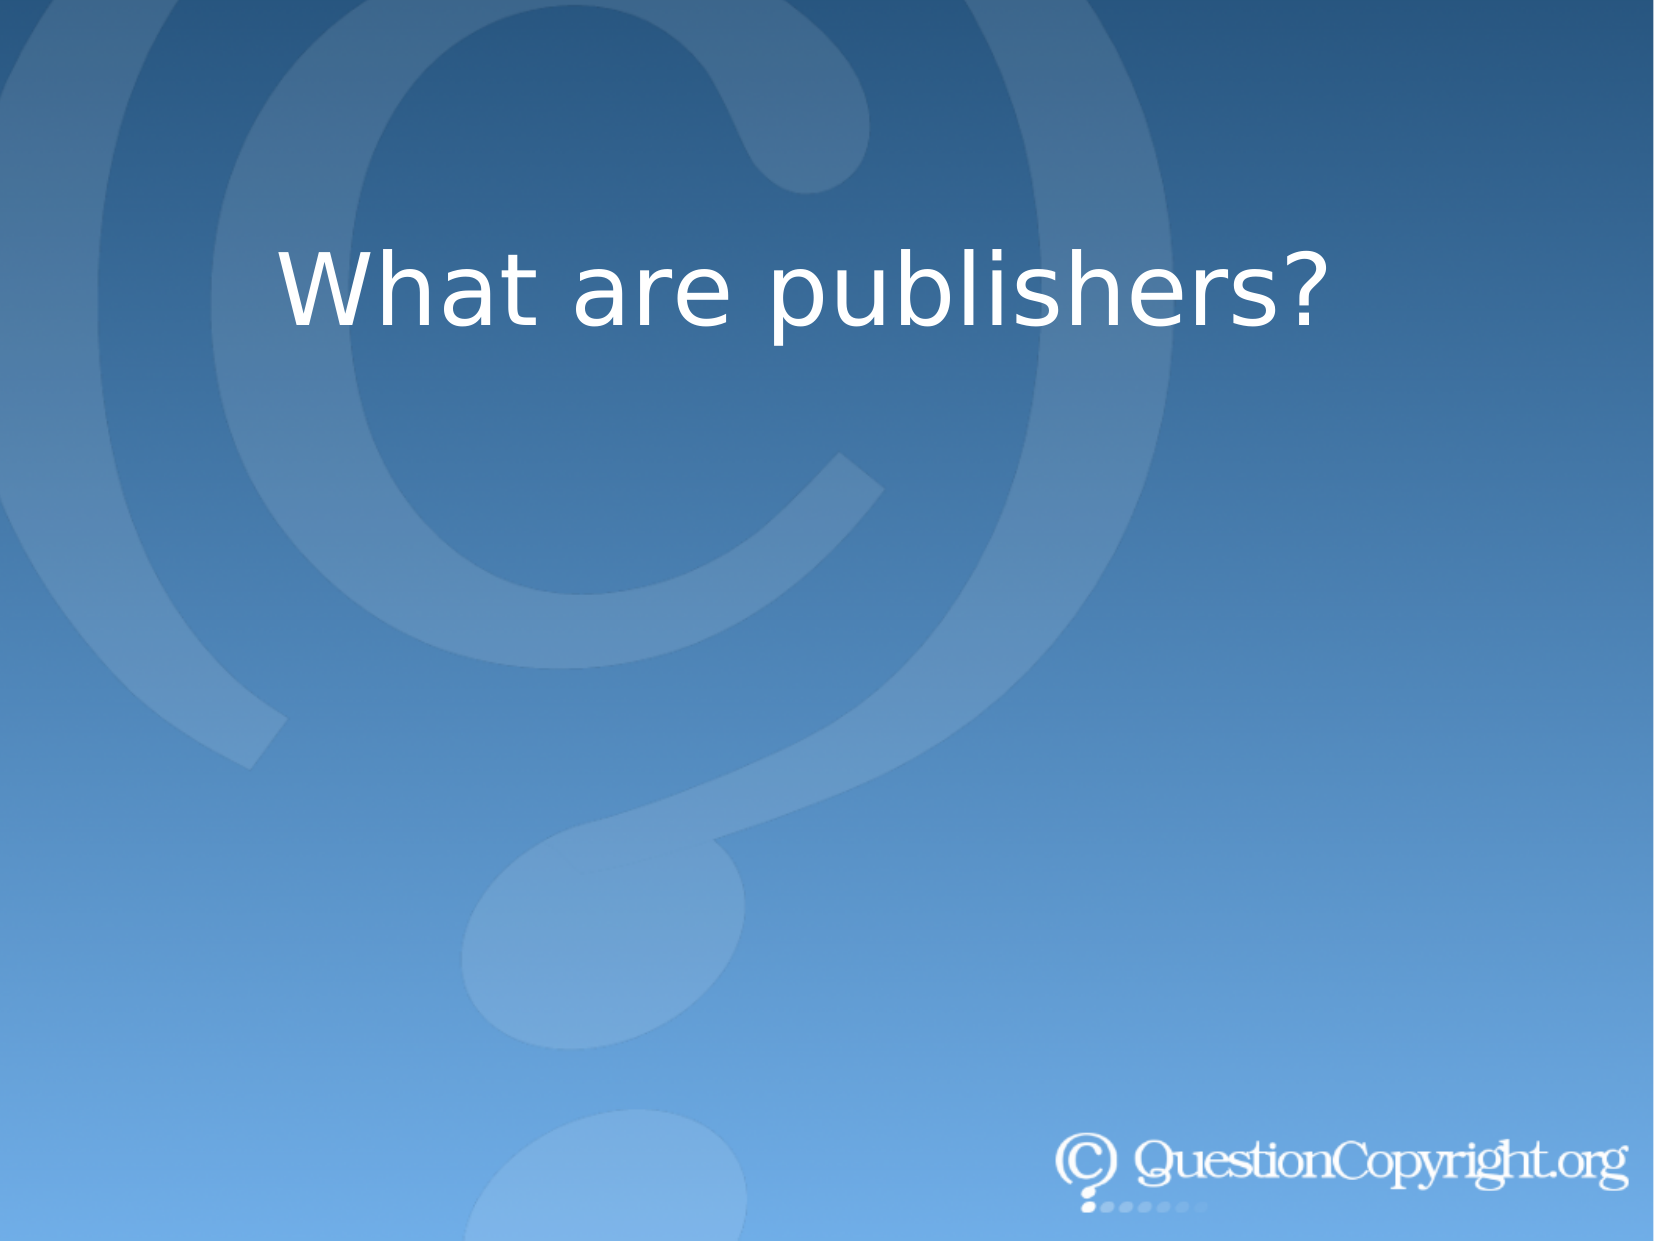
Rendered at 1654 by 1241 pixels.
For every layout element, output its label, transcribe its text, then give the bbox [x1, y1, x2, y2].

text_box What are publishers? [261, 225, 1351, 357]
picture [0, 0, 1654, 1241]
